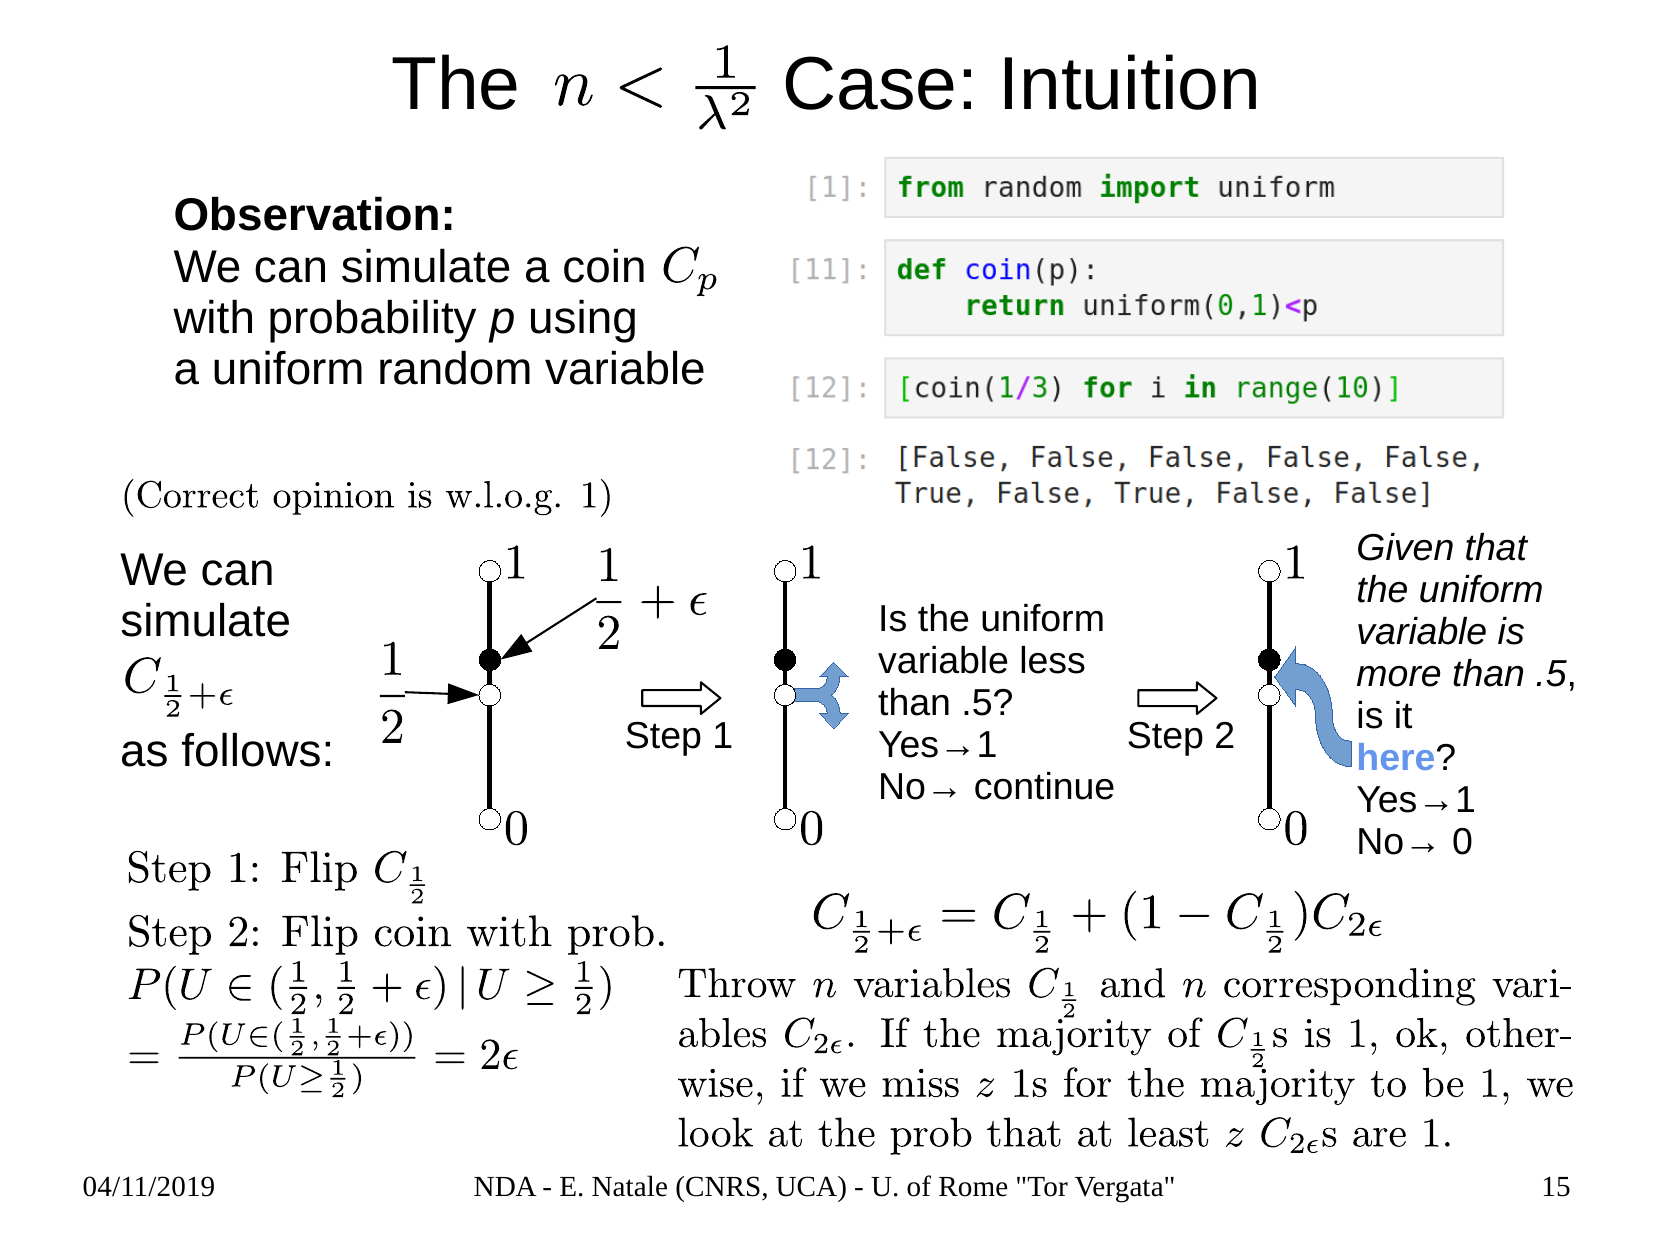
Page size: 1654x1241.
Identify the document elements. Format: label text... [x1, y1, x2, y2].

text_box [479, 560, 501, 582]
text_box [663, 246, 717, 297]
text_box [125, 657, 233, 717]
text_box [122, 478, 610, 517]
text_box [379, 641, 405, 743]
text_box [774, 560, 796, 582]
text_box Observation: We can simulate a coin with probability p using a uniform random variable [158, 182, 760, 402]
text_box [505, 545, 525, 579]
text_box [1285, 545, 1304, 579]
text_box Step 2 [1112, 707, 1260, 765]
text_box [774, 648, 796, 671]
text_box [1258, 560, 1281, 582]
text_box Given that the uniform variable is more than .5, is it here? Yes→1 No→ 0 [1341, 519, 1603, 871]
text_box [479, 808, 501, 830]
text_box [479, 684, 501, 706]
text_box Is the uniform variable less than .5? Yes→1 No→ continue [863, 590, 1131, 816]
text_box [813, 890, 1382, 953]
text_box [774, 808, 796, 830]
text_box [774, 662, 849, 729]
text_box [801, 810, 823, 846]
text_box [1258, 648, 1281, 671]
picture [764, 141, 1521, 523]
text_box [1285, 810, 1307, 846]
text_box [128, 850, 425, 904]
text_box [596, 547, 708, 649]
text_box We can simulate [105, 536, 346, 717]
text_box [642, 682, 721, 707]
text_box [801, 545, 820, 579]
text_box [505, 810, 527, 846]
text_box [678, 967, 1573, 1155]
text_box [479, 648, 501, 671]
text_box [554, 45, 756, 130]
text_box [1138, 682, 1217, 707]
text_box [1274, 646, 1341, 765]
text_box [1258, 808, 1281, 830]
title The Case: Intuition [82, 25, 1571, 142]
text_box [1258, 684, 1281, 706]
text_box as follows: [105, 717, 368, 836]
text_box Step 1 [610, 707, 758, 765]
text_box [128, 914, 664, 1098]
